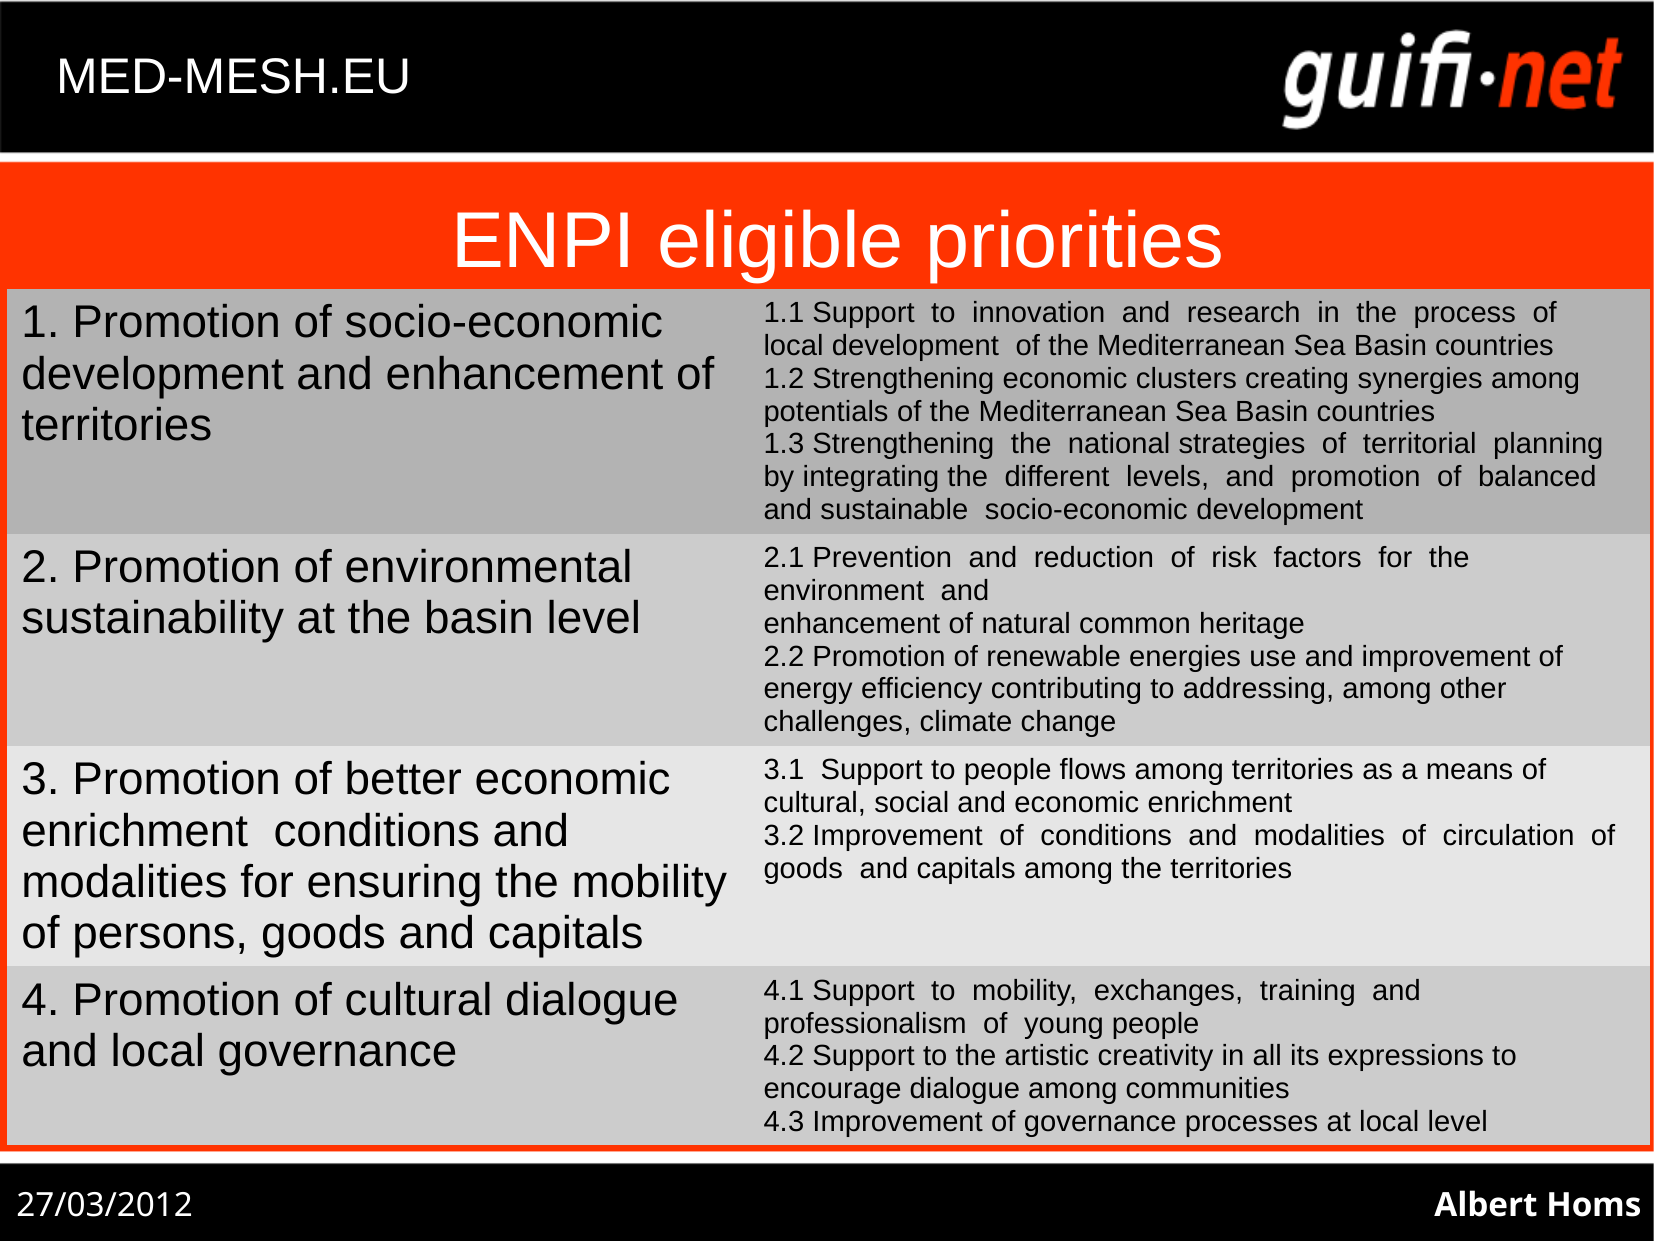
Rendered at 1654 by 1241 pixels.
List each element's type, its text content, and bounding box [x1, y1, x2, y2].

table_cell 3. Promotion of better economic enrichment conditions and modalities for ensuring the mobility of persons, goods and capitals [7, 746, 749, 966]
table_header 1. Promotion of socio‐economic development and enhancement of territories [7, 289, 749, 534]
title ENPI eligible priorities [94, 136, 1583, 289]
table_cell 2.1 Prevention and reduction of risk factors for the environment and enhancement of natural common heritage 2.2 Promotion of renewable energies use and improvement of energy efficiency contributing to addressing, among other challenges, climate change [749, 534, 1650, 746]
table_cell 3.1 Support to people flows among territories as a means of cultural, social and economic enrichment 3.2 Improvement of conditions and modalities of circulation of goods and capitals among the territories [749, 746, 1650, 966]
table_cell 4. Promotion of cultural dialogue and local governance [7, 966, 749, 1145]
table_cell 4.1 Support to mobility, exchanges, training and professionalism of young people 4.2 Support to the artistic creativity in all its expressions to encourage dialogue among communities 4.3 Improvement of governance processes at local level [749, 966, 1650, 1145]
table_cell 2. Promotion of environmental sustainability at the basin level [7, 534, 749, 746]
picture [0, 0, 1654, 1241]
table_header 1.1 Support to innovation and research in the process of local development of the Mediterranean Sea Basin countries 1.2 Strengthening economic clusters creating synergies among potentials of the Mediterranean Sea Basin countries 1.3 Strengthening the national strategies of territorial planning by integrating the different levels, and promotion of balanced and sustainable socio‐economic development [749, 289, 1650, 534]
